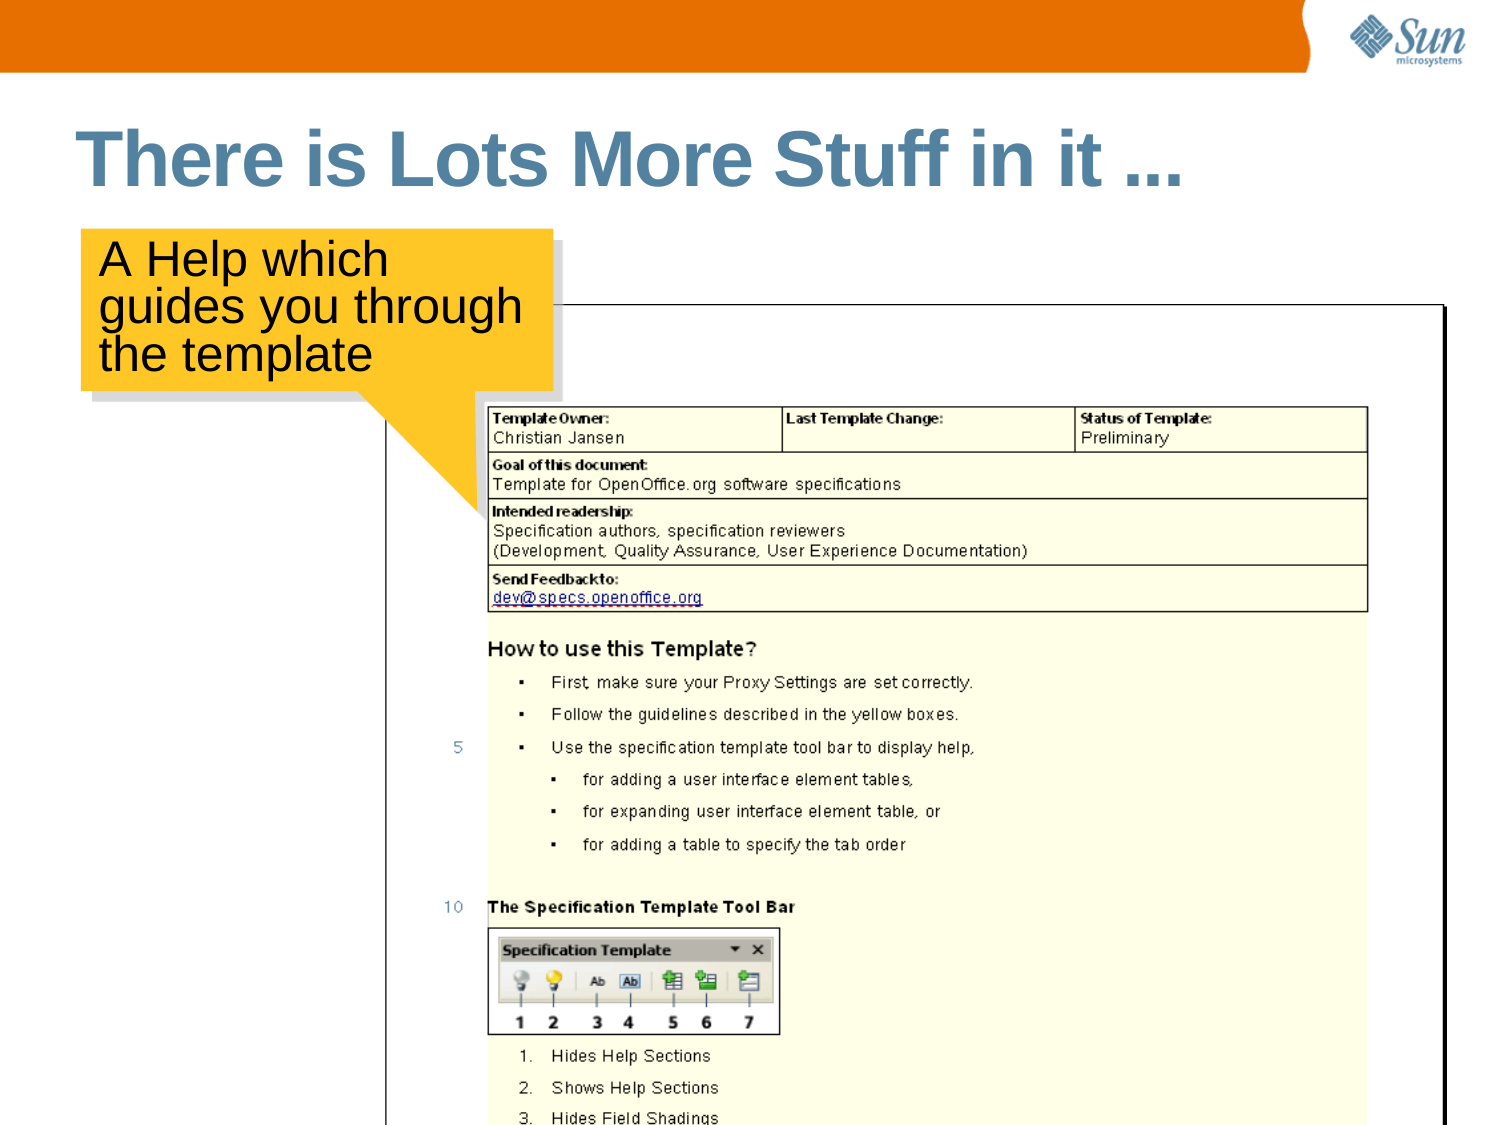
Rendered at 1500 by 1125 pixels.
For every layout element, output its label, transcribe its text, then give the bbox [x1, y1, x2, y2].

picture [0, 0, 1500, 75]
text_box A Help which guides you through the template [80, 228, 554, 512]
picture [384, 304, 1447, 1125]
title There is Lots More Stuff in it ... [75, 122, 1438, 228]
